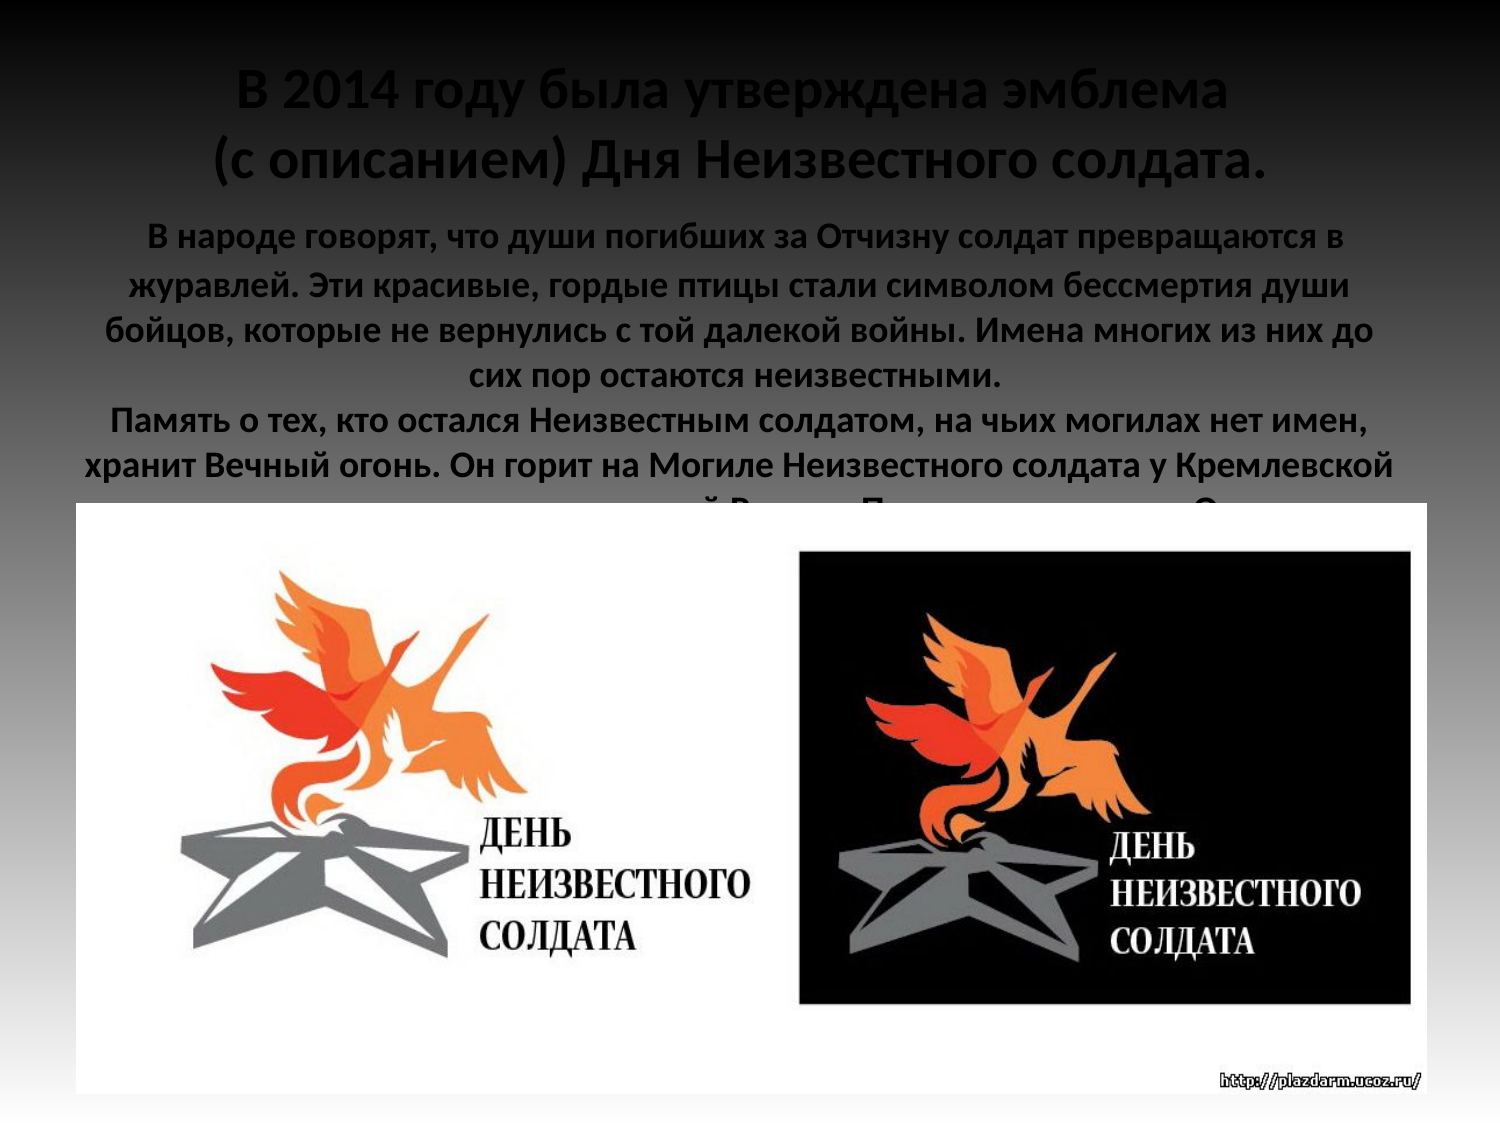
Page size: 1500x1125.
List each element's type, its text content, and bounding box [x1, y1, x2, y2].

title В 2014 году была утверждена эмблема (с описанием) Дня Неизвестного солдата. В народе говорят, что души погибших за Отчизну солдат превращаются в журавлей. Эти красивые, гордые птицы стали символом бессмертия души бойцов, которые не вернулись с той далекой войны. Имена многих из них до сих пор остаются неизвестными. Память о тех, кто остался Неизвестным солдатом, на чьих могилах нет имен, хранит Вечный огонь. Он горит на Могиле Неизвестного солдата у Кремлевской стены и у сотен мемориалов по всей России. Подвиг защитников Отечества бессмертен, и символ нашей Вечной памяти – огненные журавли у самого сердца. [64, 42, 1415, 468]
picture [76, 503, 1427, 1094]
